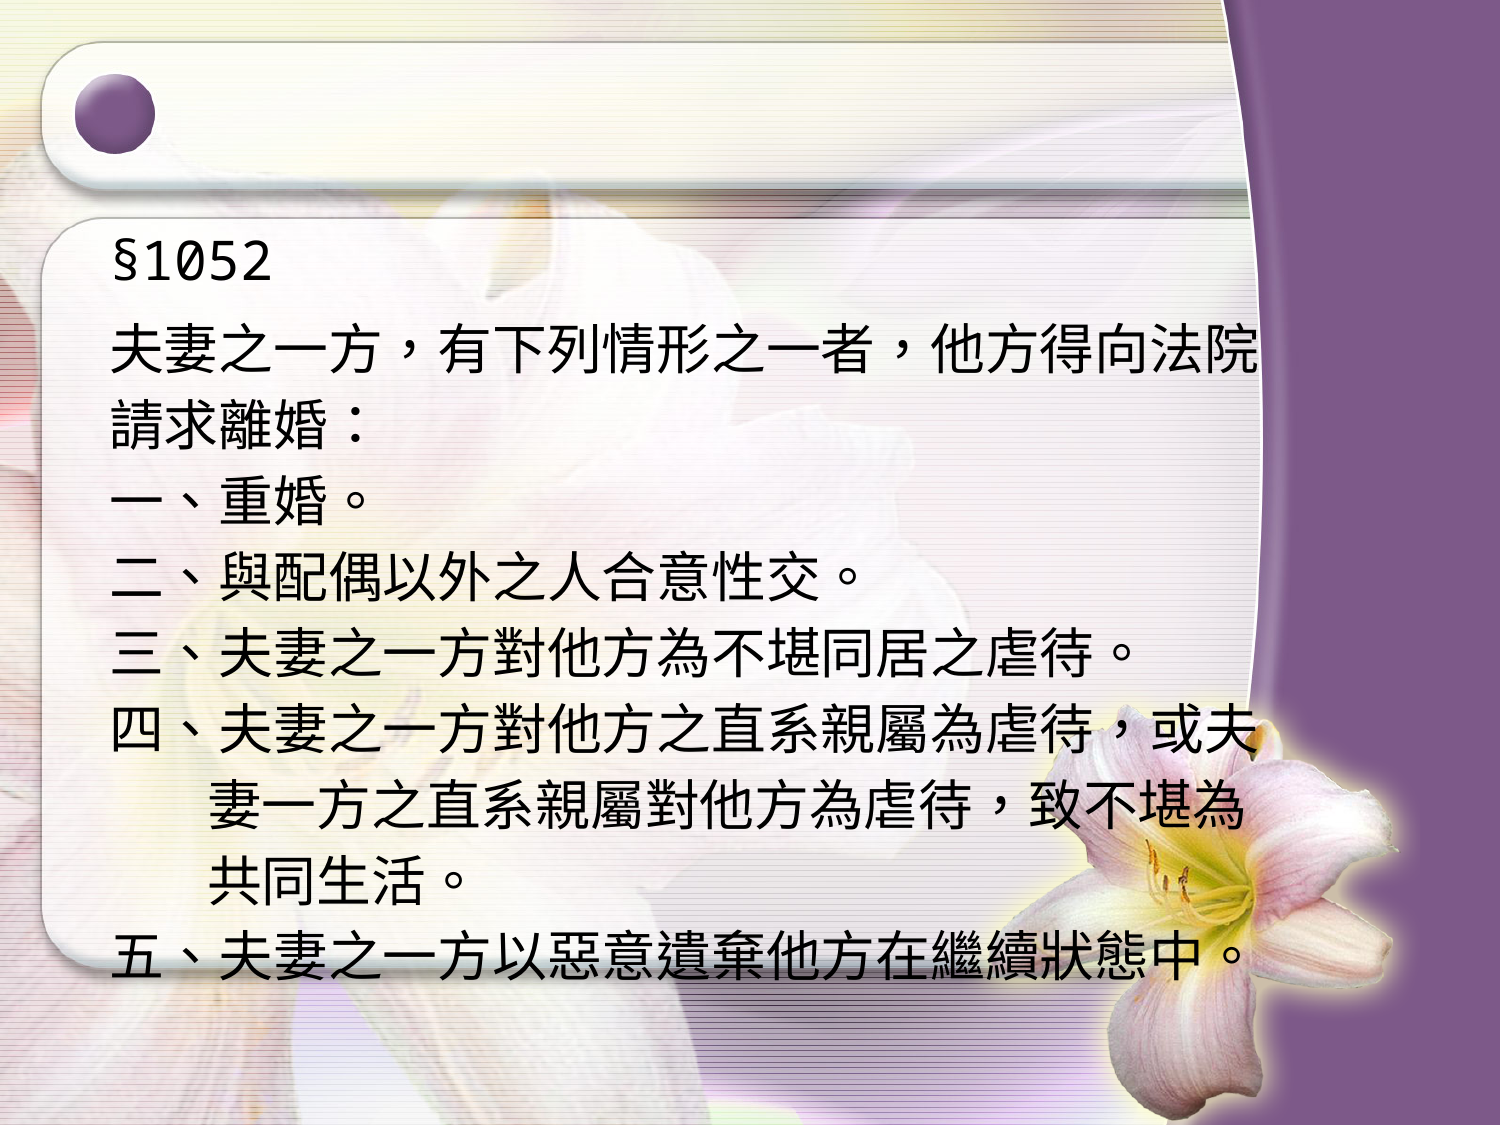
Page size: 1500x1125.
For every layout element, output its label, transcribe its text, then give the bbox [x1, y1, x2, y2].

list §1052 夫妻之一方，有下列情形之一者，他方得向法院 請求離婚： 一、重婚。 二、與配偶以外之人合意性交。 三、夫妻之一方對他方為不堪同居之虐待。 四、夫妻之一方對他方之直系親屬為虐待，或夫 妻一方之直系親屬對他方為虐待，致不堪為 共同生活。 五、夫妻之一方以惡意遺棄他方在繼續狀態中。 [41, 231, 1317, 1125]
